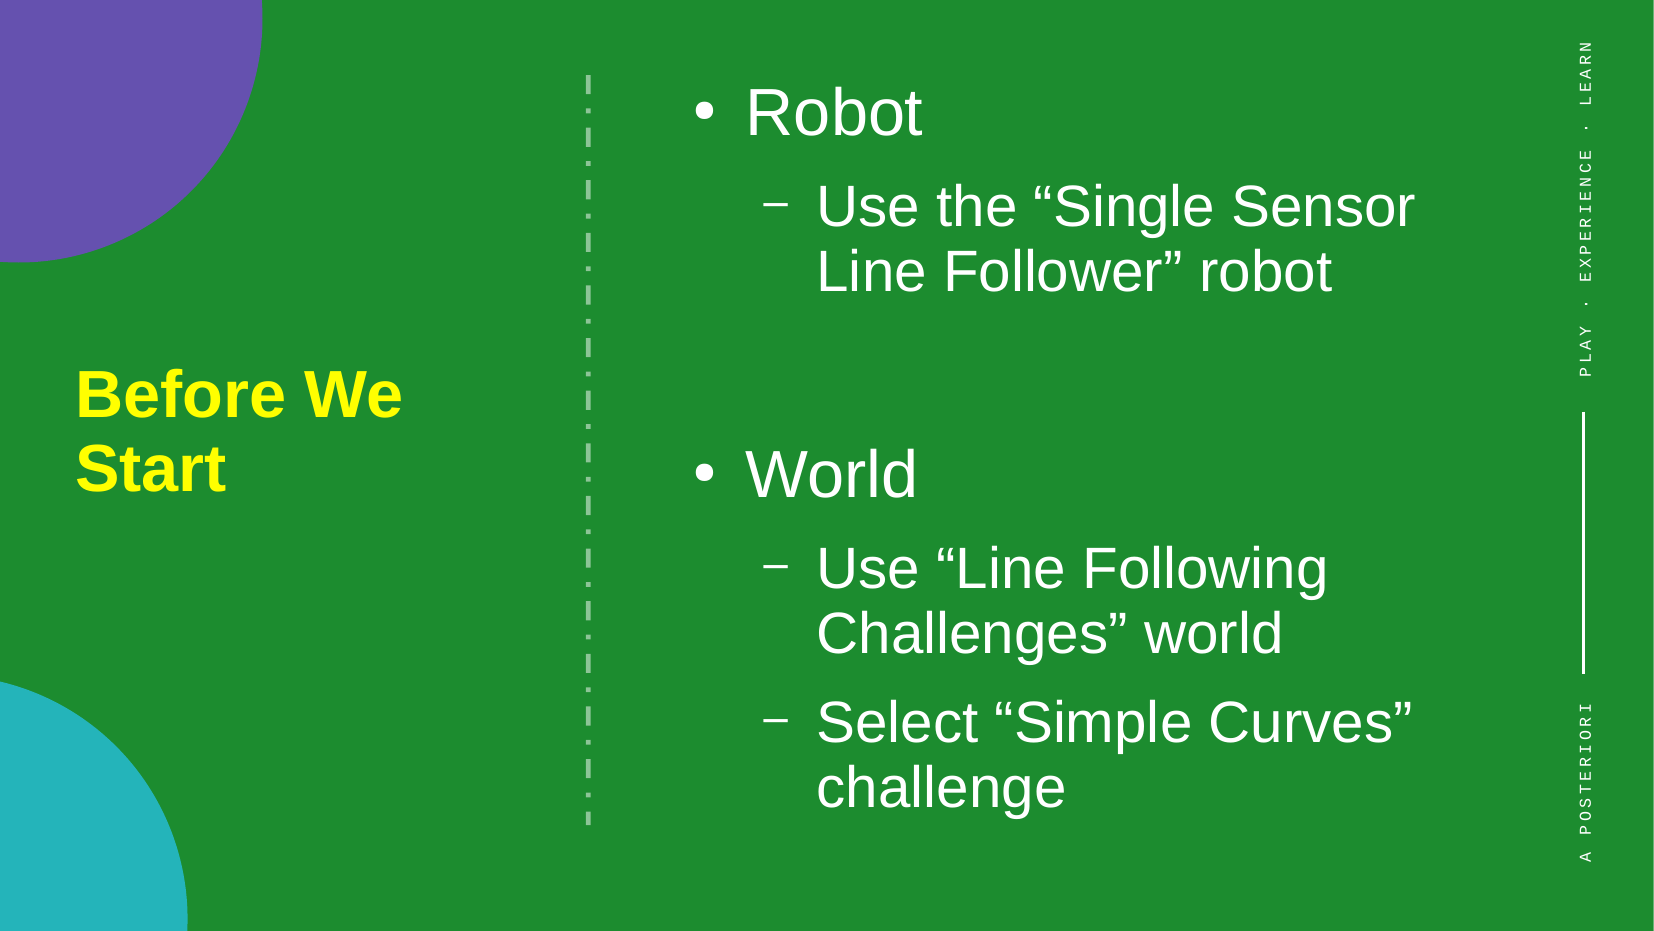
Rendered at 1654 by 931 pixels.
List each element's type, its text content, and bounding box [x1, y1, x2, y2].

list Robot Use the “Single Sensor Line Follower” robot World Use “Line Following Challenges” world Select “Simple Curves” challenge [675, 75, 1538, 826]
title Before We Start [75, 353, 488, 510]
